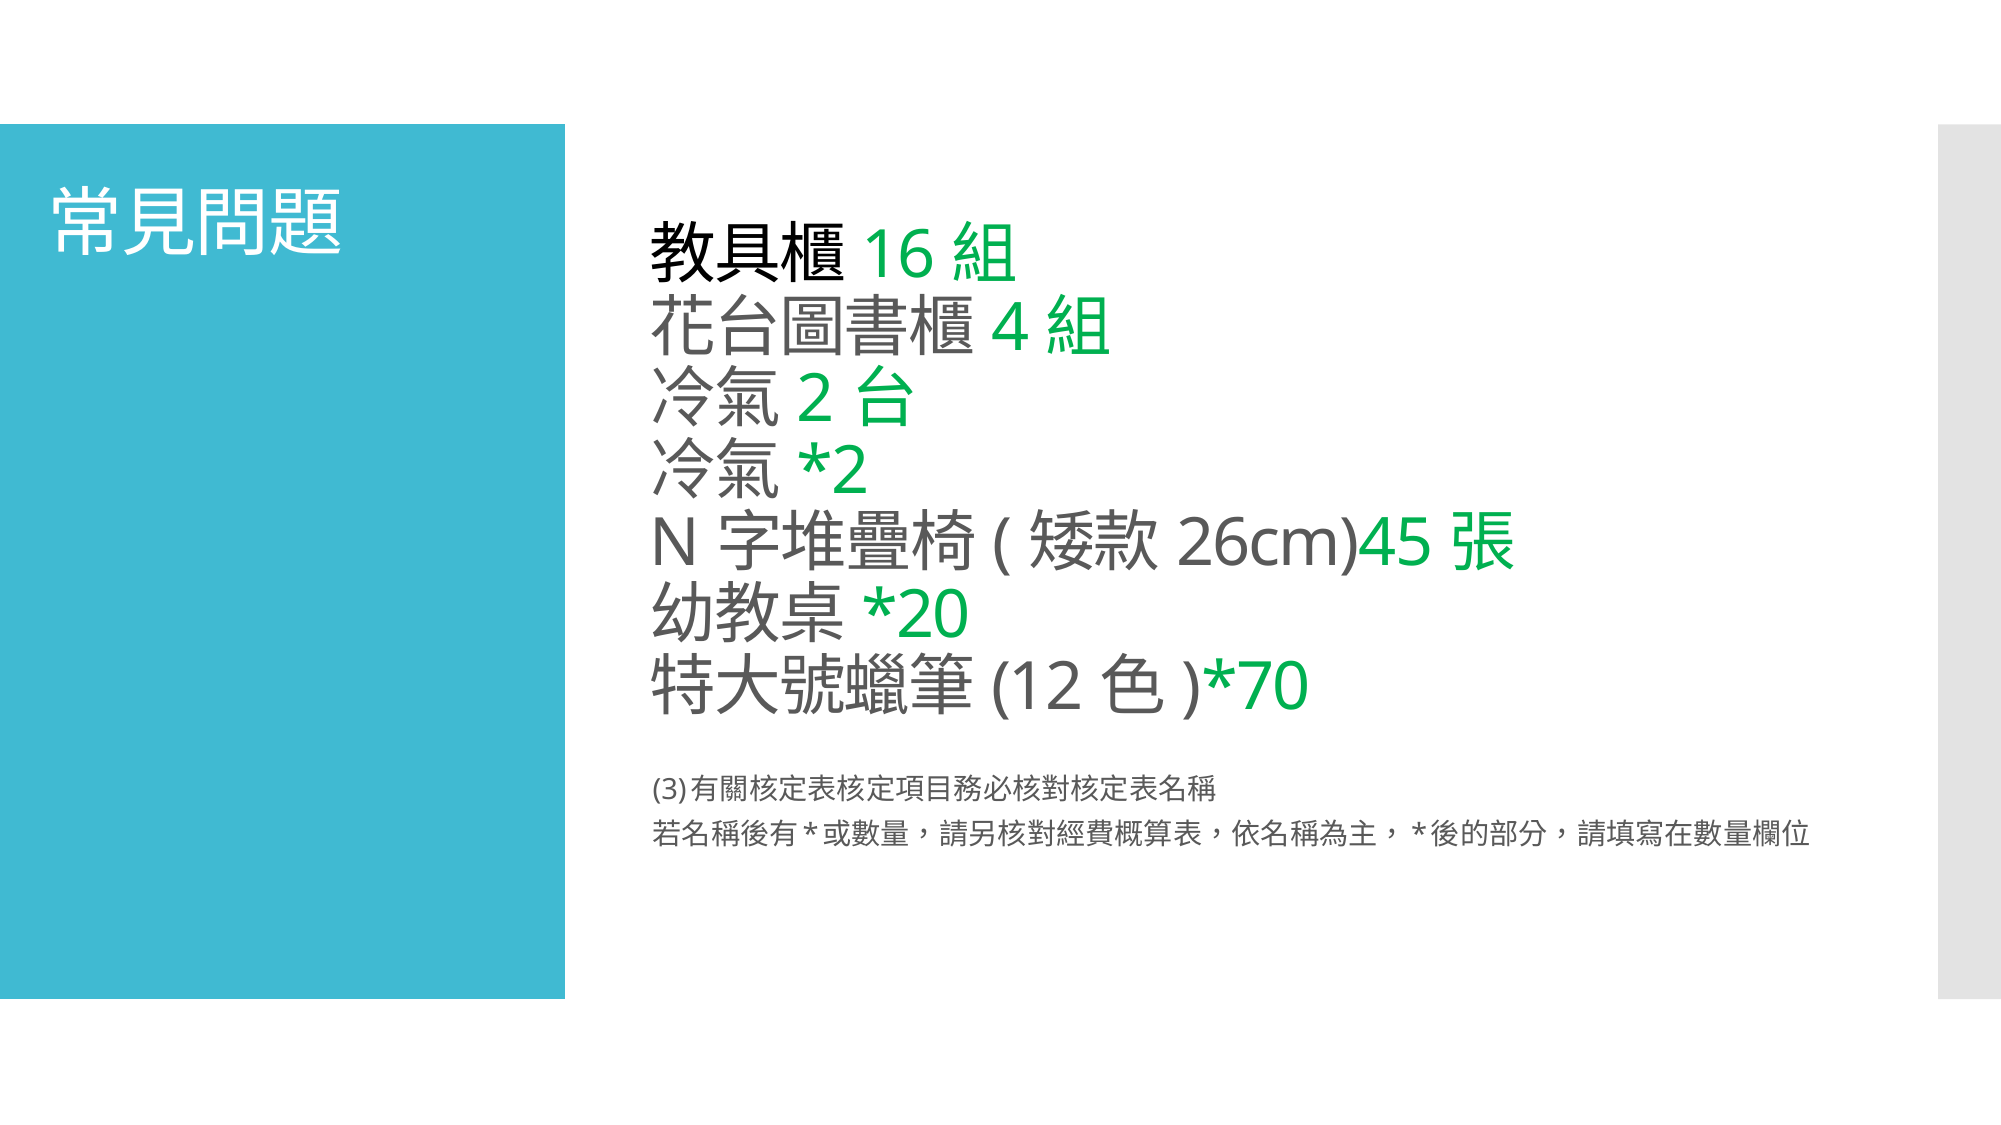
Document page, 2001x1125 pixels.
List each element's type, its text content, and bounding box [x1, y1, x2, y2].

title 教具櫃16組 花台圖書櫃4組 冷氣2台 冷氣*2 N字堆疊椅(矮款26cm)45張 幼教桌*20 特大號蠟筆(12色)*70 [634, 213, 1835, 747]
list (3)有關核定表核定項目務必核對核定表名稱 若名稱後有*或數量，請另核對經費概算表，依名稱為主，*後的部分，請填寫在數量欄位 [637, 766, 1838, 917]
text_box 常見問題 [32, 167, 533, 272]
